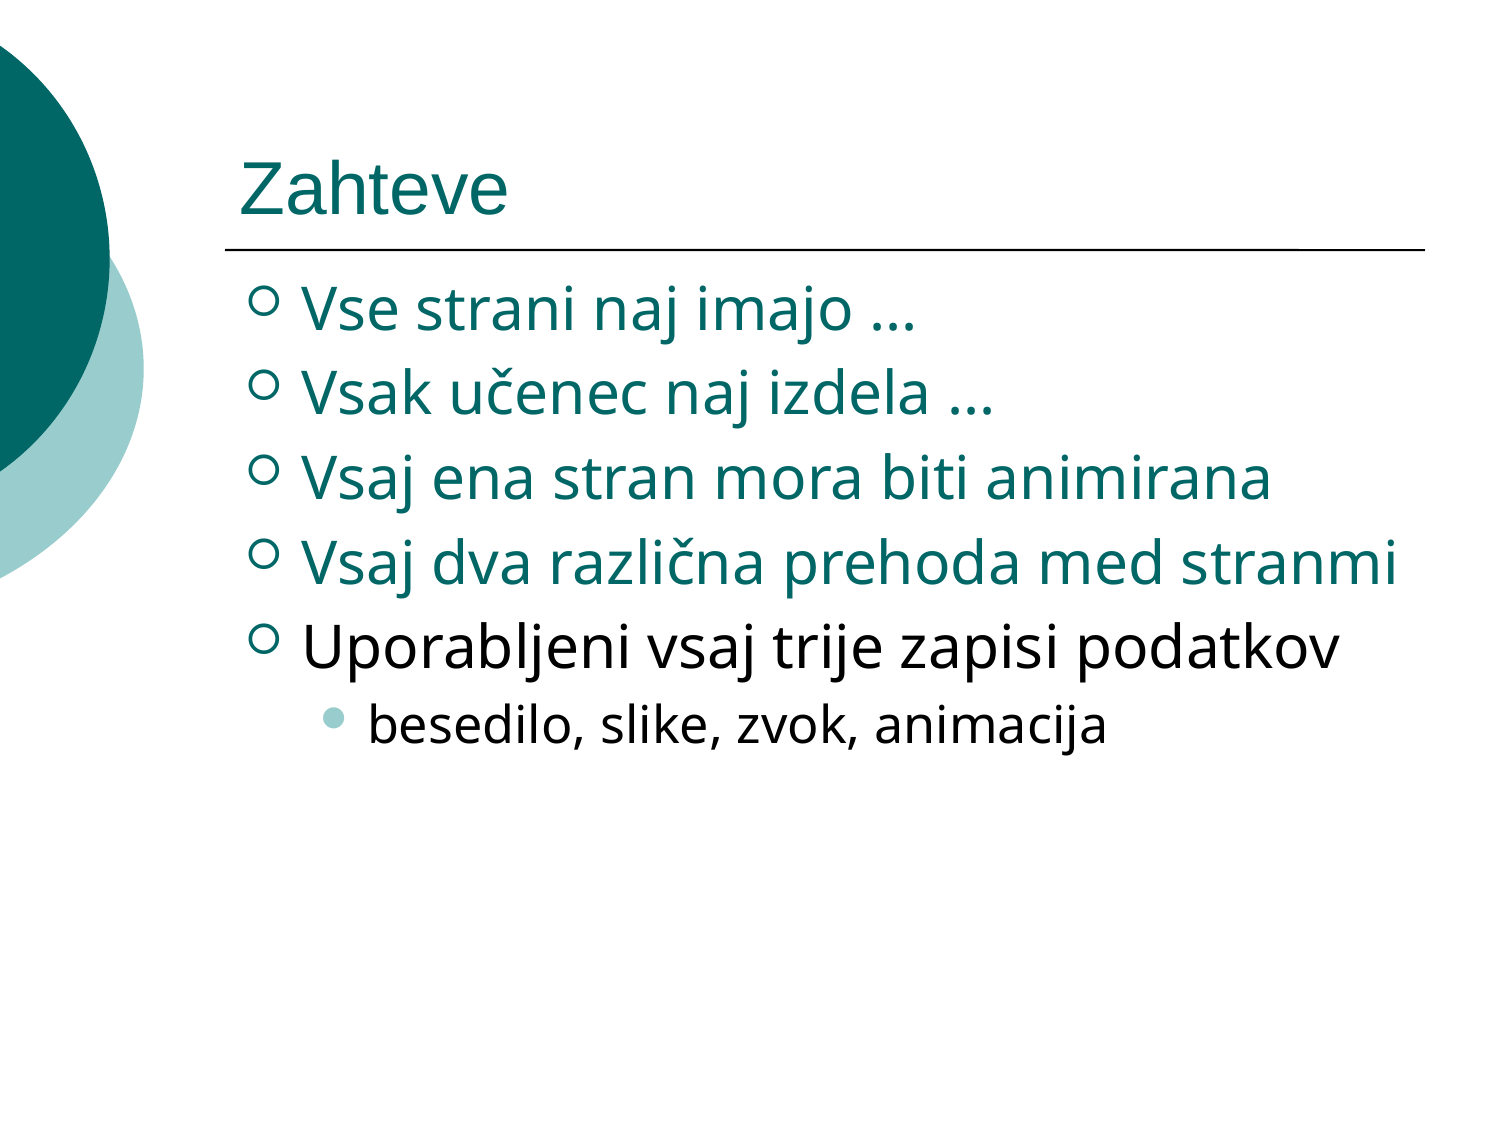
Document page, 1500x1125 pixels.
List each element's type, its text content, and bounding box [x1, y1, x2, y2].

list Vse strani naj imajo ... Vsak učenec naj izdela ... Vsaj ena stran mora biti animirana Vsaj dva različna prehoda med stranmi Uporabljeni vsaj trije zapisi podatkov besedilo, slike, zvok, animacija [230, 262, 1500, 1006]
title Zahteve [224, 49, 1425, 237]
